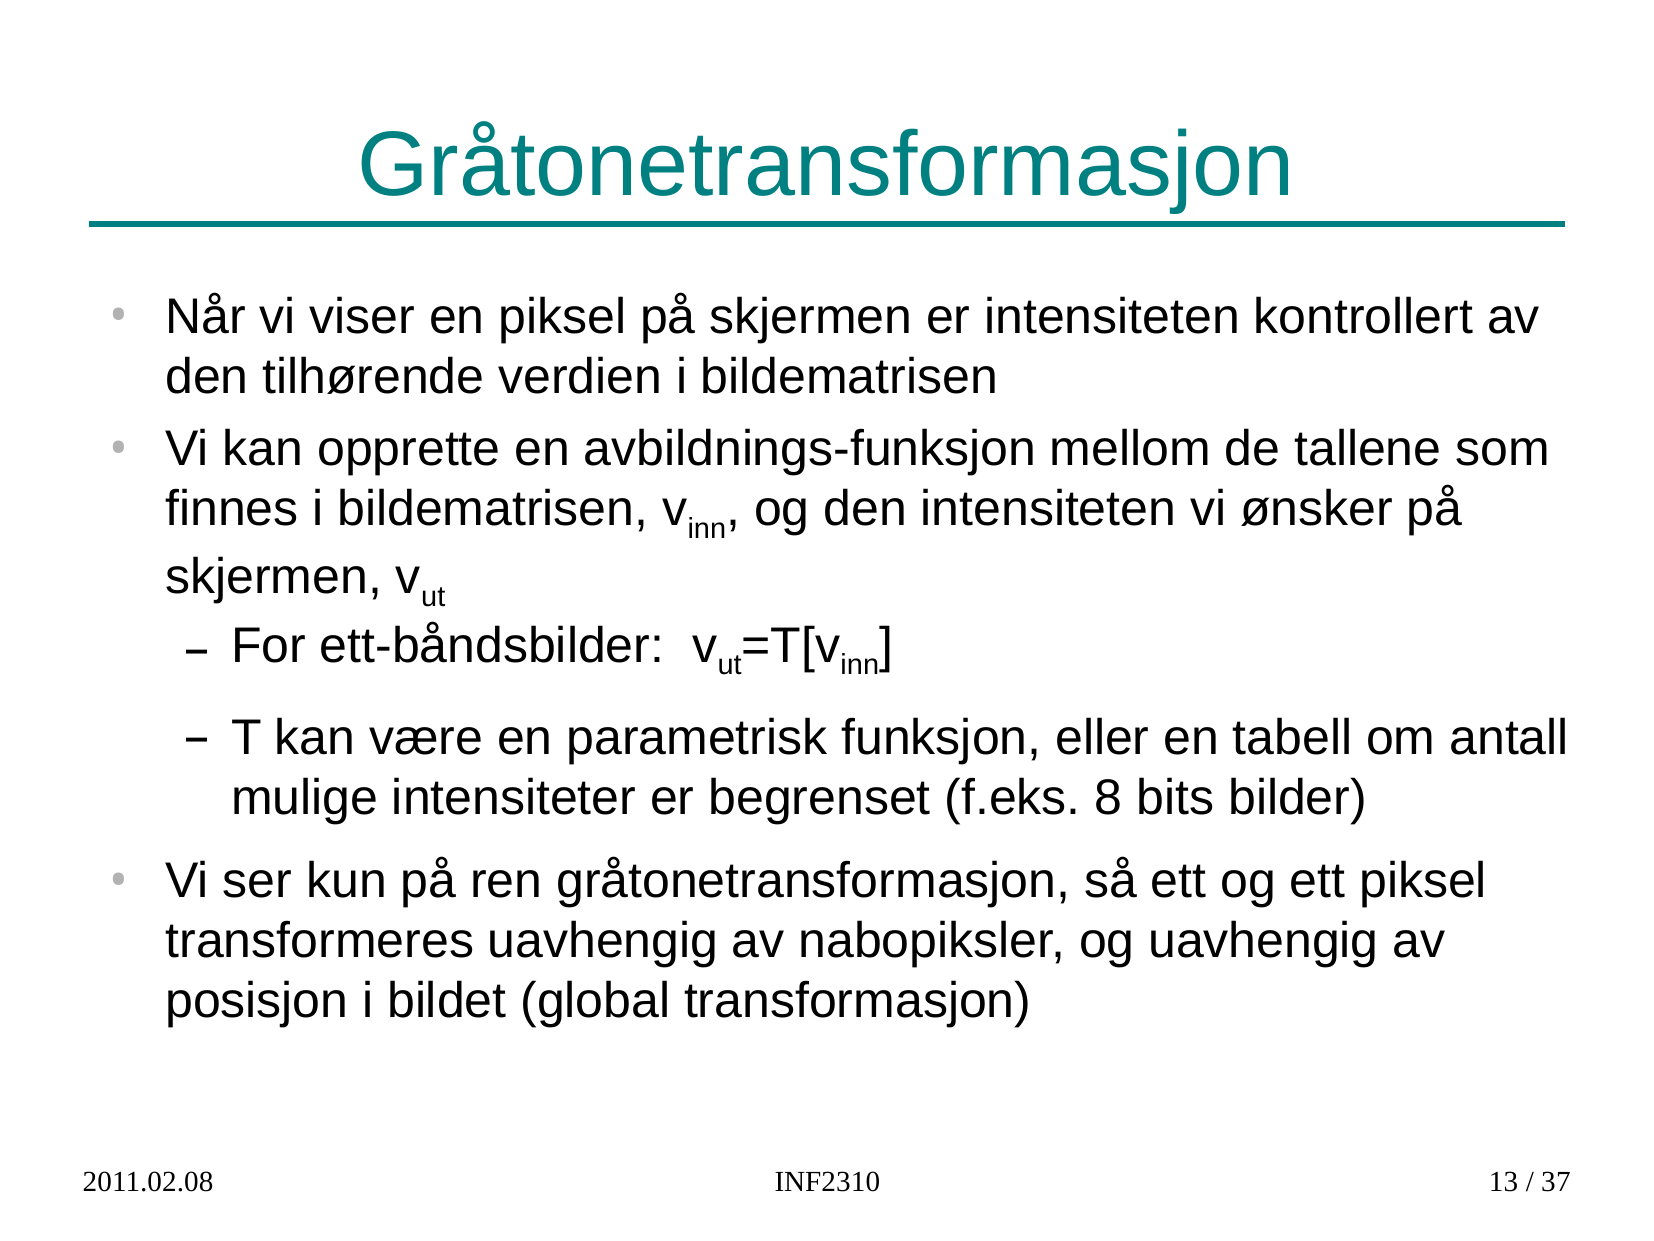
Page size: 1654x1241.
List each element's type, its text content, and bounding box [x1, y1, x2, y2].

title Gråtonetransformasjon [123, 68, 1530, 249]
list Når vi viser en piksel på skjermen er intensiteten kontrollert av den tilhørende verdien i bildematrisen Vi kan opprette en avbildnings-funksjon mellom de tallene som finnes i bildematrisen, vinn, og den intensiteten vi ønsker på skjermen, vut For ett-båndsbilder: vut=T[vinn] T kan være en parametrisk funksjon, eller en tabell om antall mulige intensiteter er begrenset (f.eks. 8 bits bilder) Vi ser kun på ren gråtonetransformasjon, så ett og ett piksel transformeres uavhengig av nabopiksler, og uavhengig av posisjon i bildet (global transformasjon) [94, 275, 1592, 1144]
